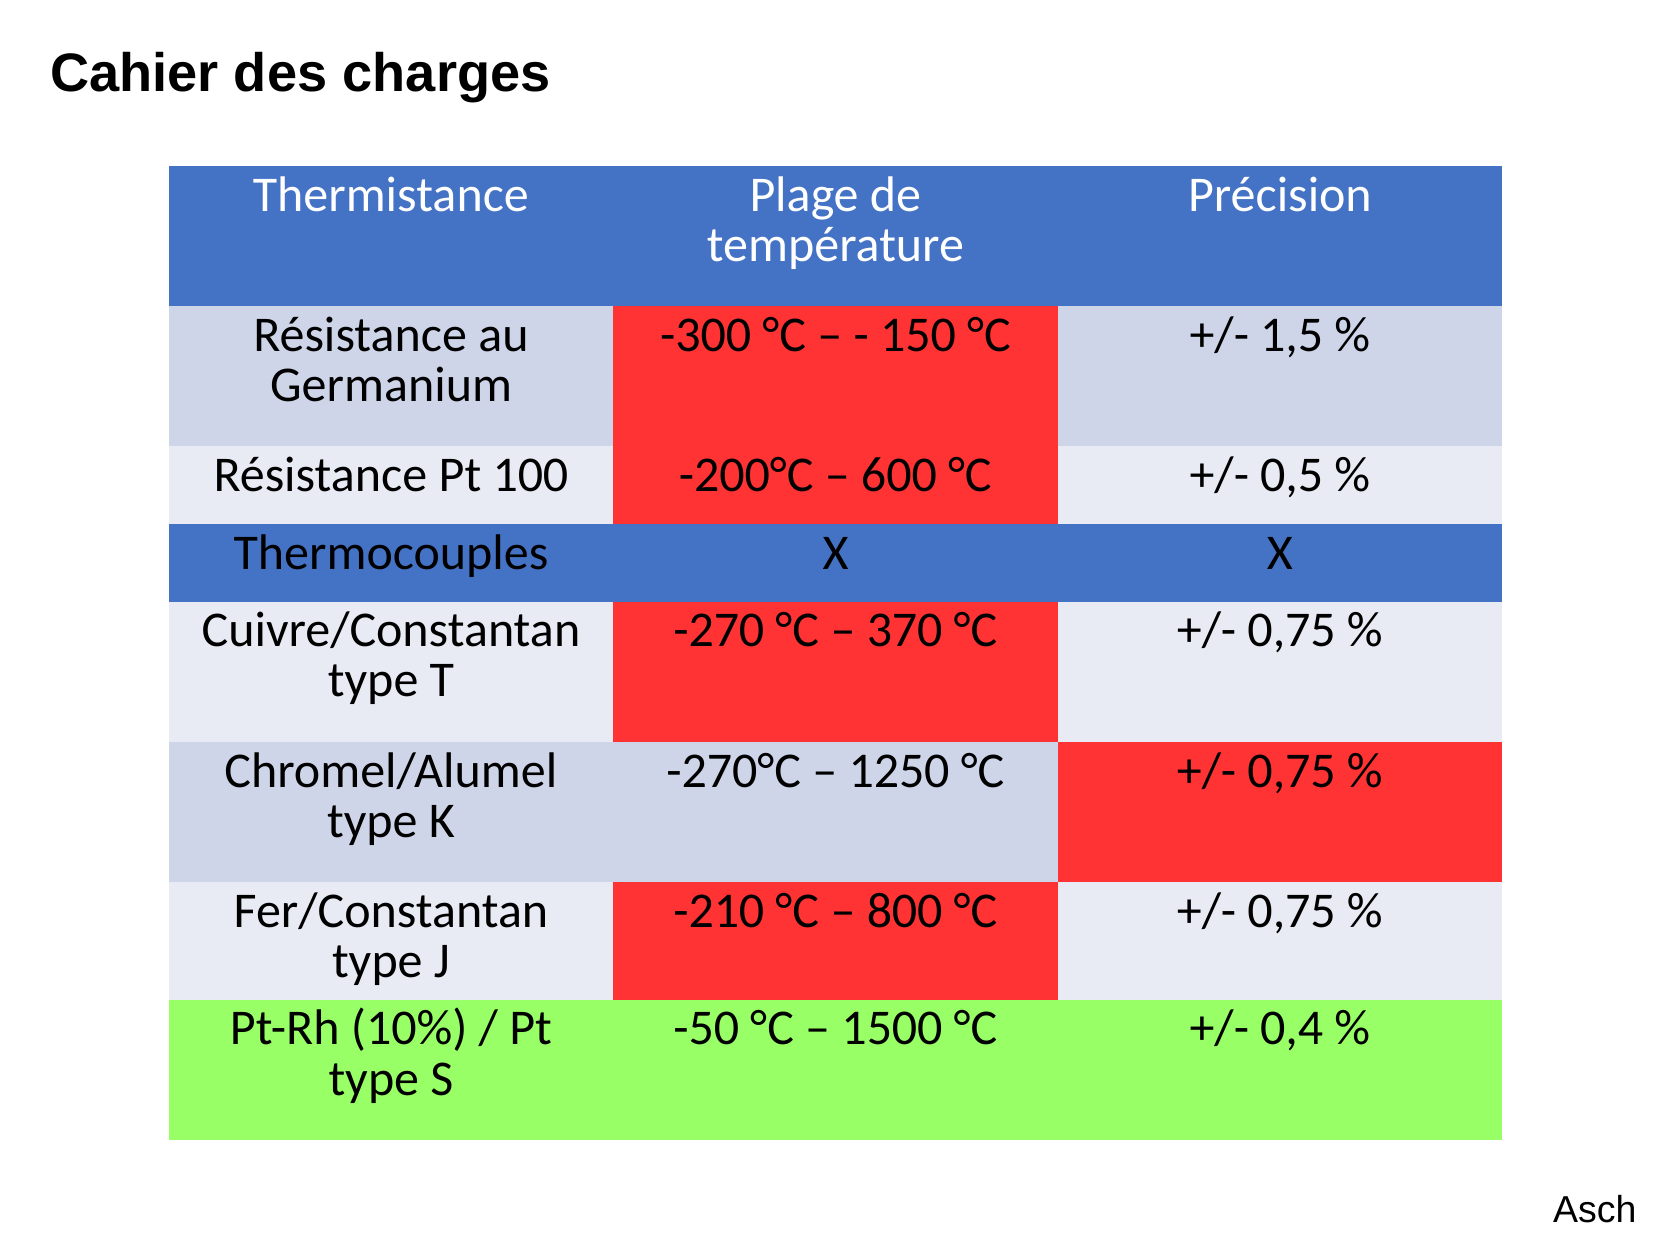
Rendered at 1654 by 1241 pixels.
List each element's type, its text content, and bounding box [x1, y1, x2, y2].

table_cell -300 °C – - 150 °C [613, 306, 1058, 446]
table_header Thermistance [169, 166, 613, 306]
table_cell Fer/Constantan type J [169, 882, 613, 1000]
table_cell +/- 0,75 % [1058, 882, 1502, 1000]
text_box Asch [1169, 1181, 1654, 1239]
table_cell +/- 0,4 % [1058, 1000, 1502, 1140]
table_cell -270 °C – 370 °C [613, 602, 1058, 742]
table_cell Thermocouples [169, 524, 613, 602]
table_header Plage de température [613, 166, 1058, 306]
table_cell +/- 0,75 % [1058, 742, 1502, 882]
table_cell +/- 0,75 % [1058, 602, 1502, 742]
table_cell -210 °C – 800 °C [613, 882, 1058, 1000]
table_cell -200°C – 600 °C [613, 446, 1058, 524]
table_cell +/- 0,5 % [1058, 446, 1502, 524]
table_cell Pt-Rh (10%) / Pt type S [169, 1000, 613, 1140]
table_cell Résistance au Germanium [169, 306, 613, 446]
text_box Cahier des charges [35, 35, 721, 113]
table_cell Chromel/Alumel type K [169, 742, 613, 882]
table_cell X [1058, 524, 1502, 602]
table_cell Résistance Pt 100 [169, 446, 613, 524]
table_cell Cuivre/Constantan type T [169, 602, 613, 742]
table_cell -270°C – 1250 °C [613, 742, 1058, 882]
table_cell -50 °C – 1500 °C [613, 1000, 1058, 1140]
table_header Précision [1058, 166, 1502, 306]
table_cell +/- 1,5 % [1058, 306, 1502, 446]
table_cell X [613, 524, 1058, 602]
